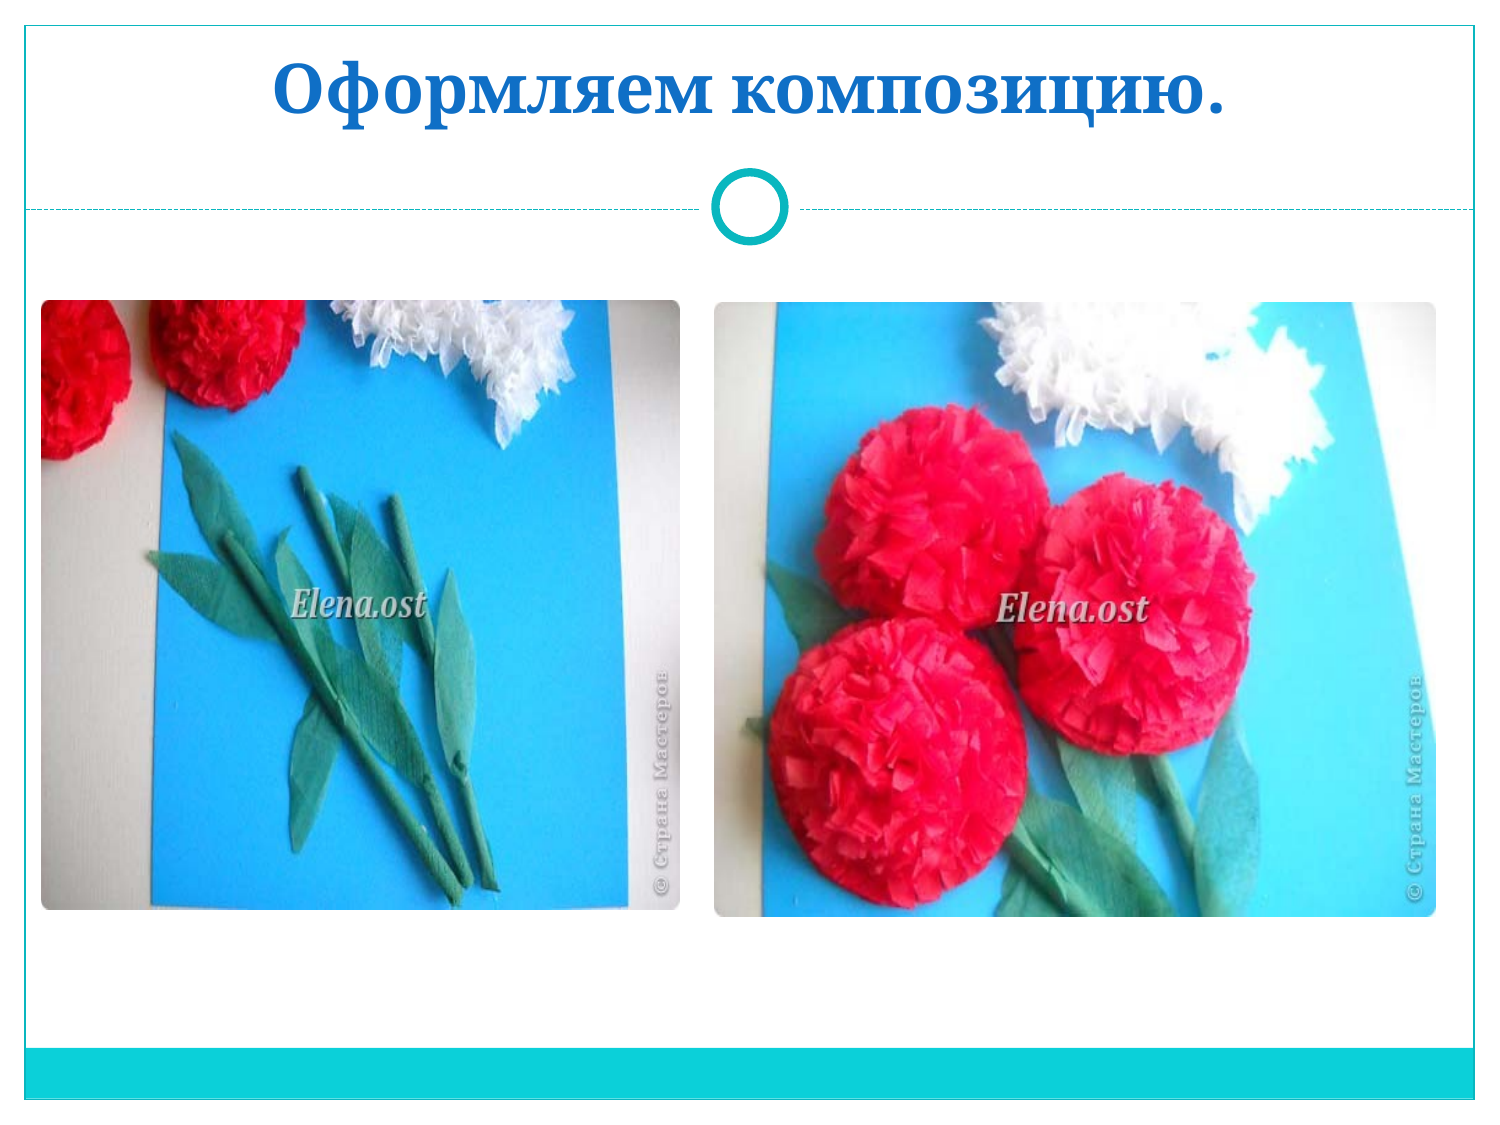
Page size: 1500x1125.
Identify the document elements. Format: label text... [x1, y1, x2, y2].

title Оформляем композицию. [49, 37, 1450, 232]
picture [714, 302, 1436, 917]
picture [41, 300, 680, 910]
